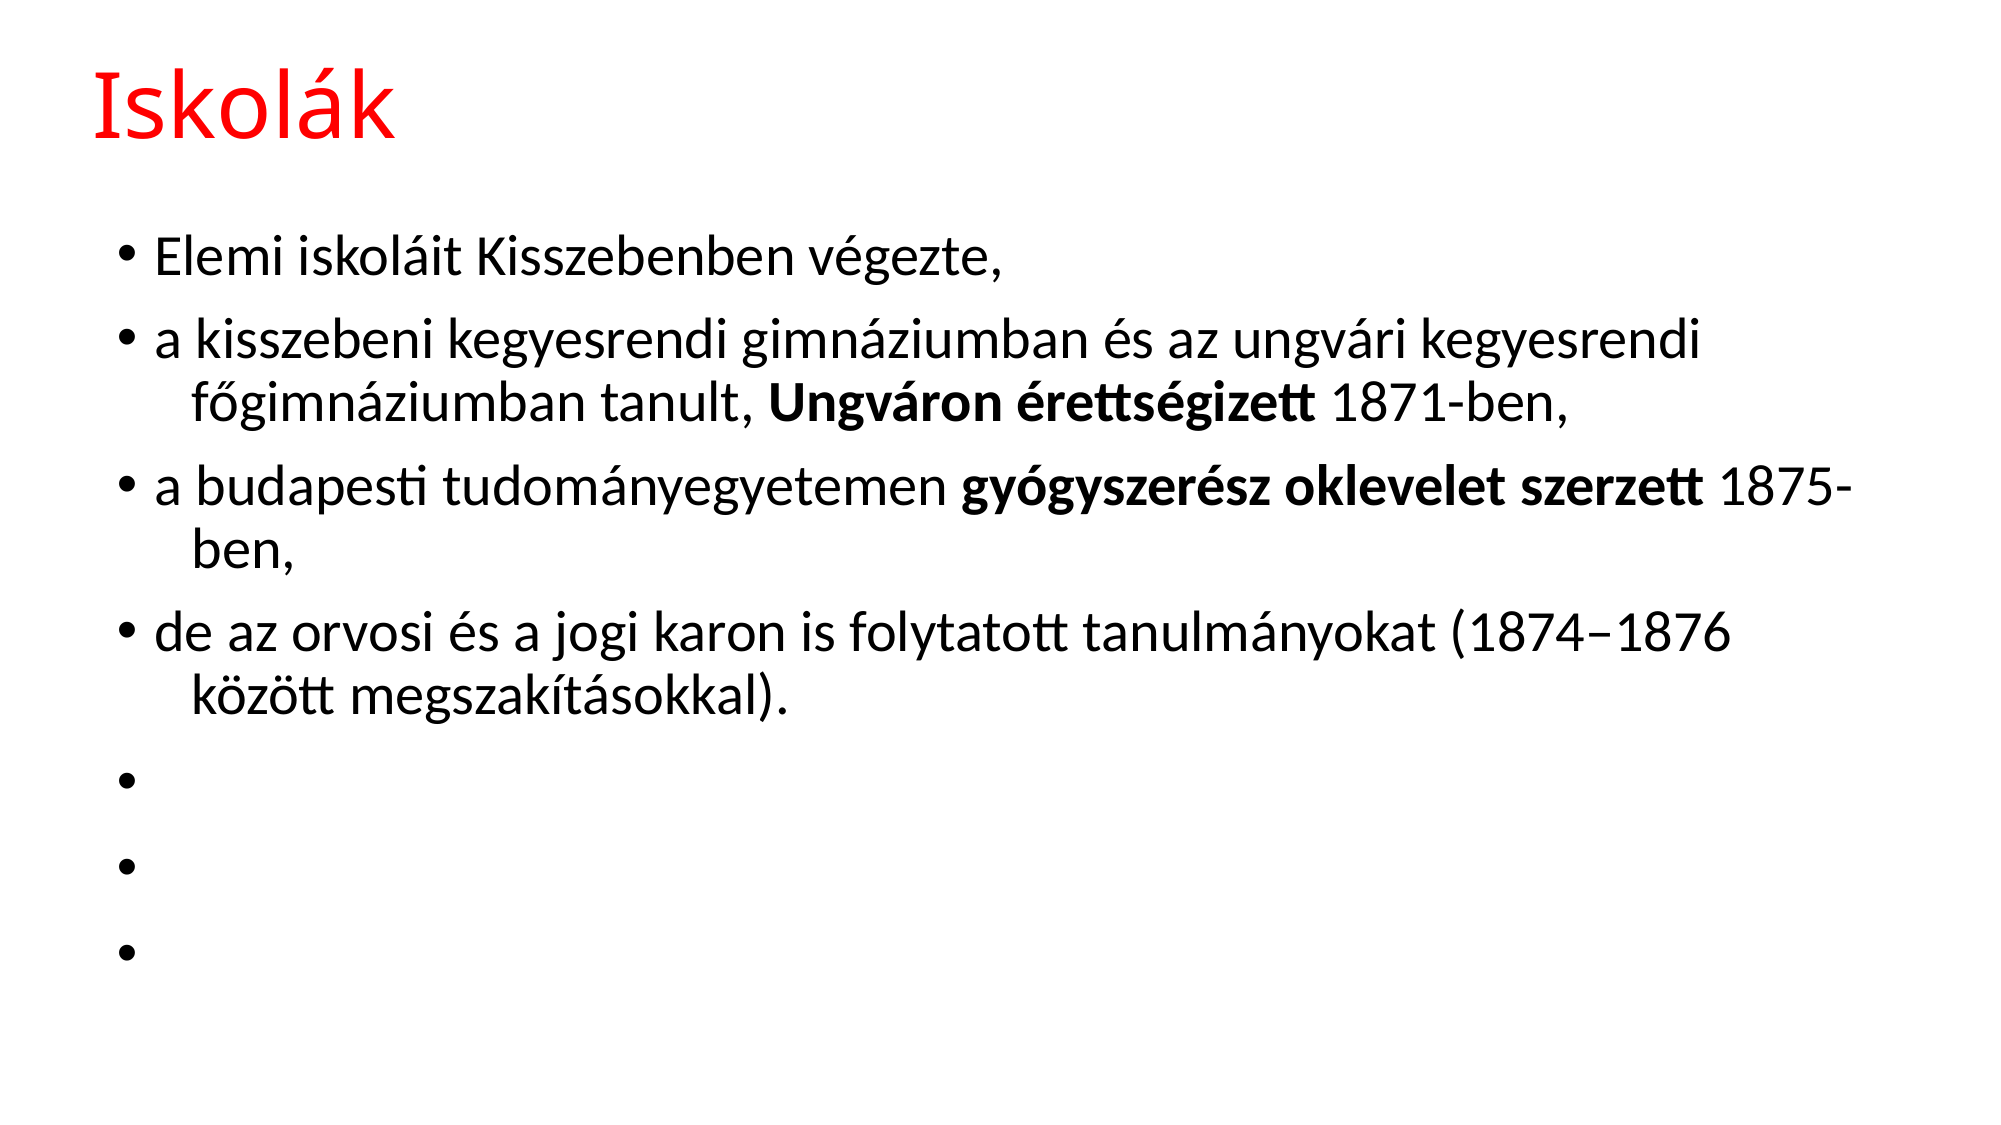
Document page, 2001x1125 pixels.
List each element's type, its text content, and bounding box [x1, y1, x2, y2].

list Elemi iskoláit Kisszebenben végezte, a kisszebeni kegyesrendi gimnáziumban és az ungvári kegyesrendi főgimnáziumban tanult, Ungváron érettségizett 1871-ben, a budapesti tudományegyetemen gyógyszerész oklevelet szerzett 1875-ben, de az orvosi és a jogi karon is folytatott tanulmányokat (1874–1876 között megszakításokkal). [101, 217, 1891, 1022]
title Iskolák [77, 0, 1803, 218]
